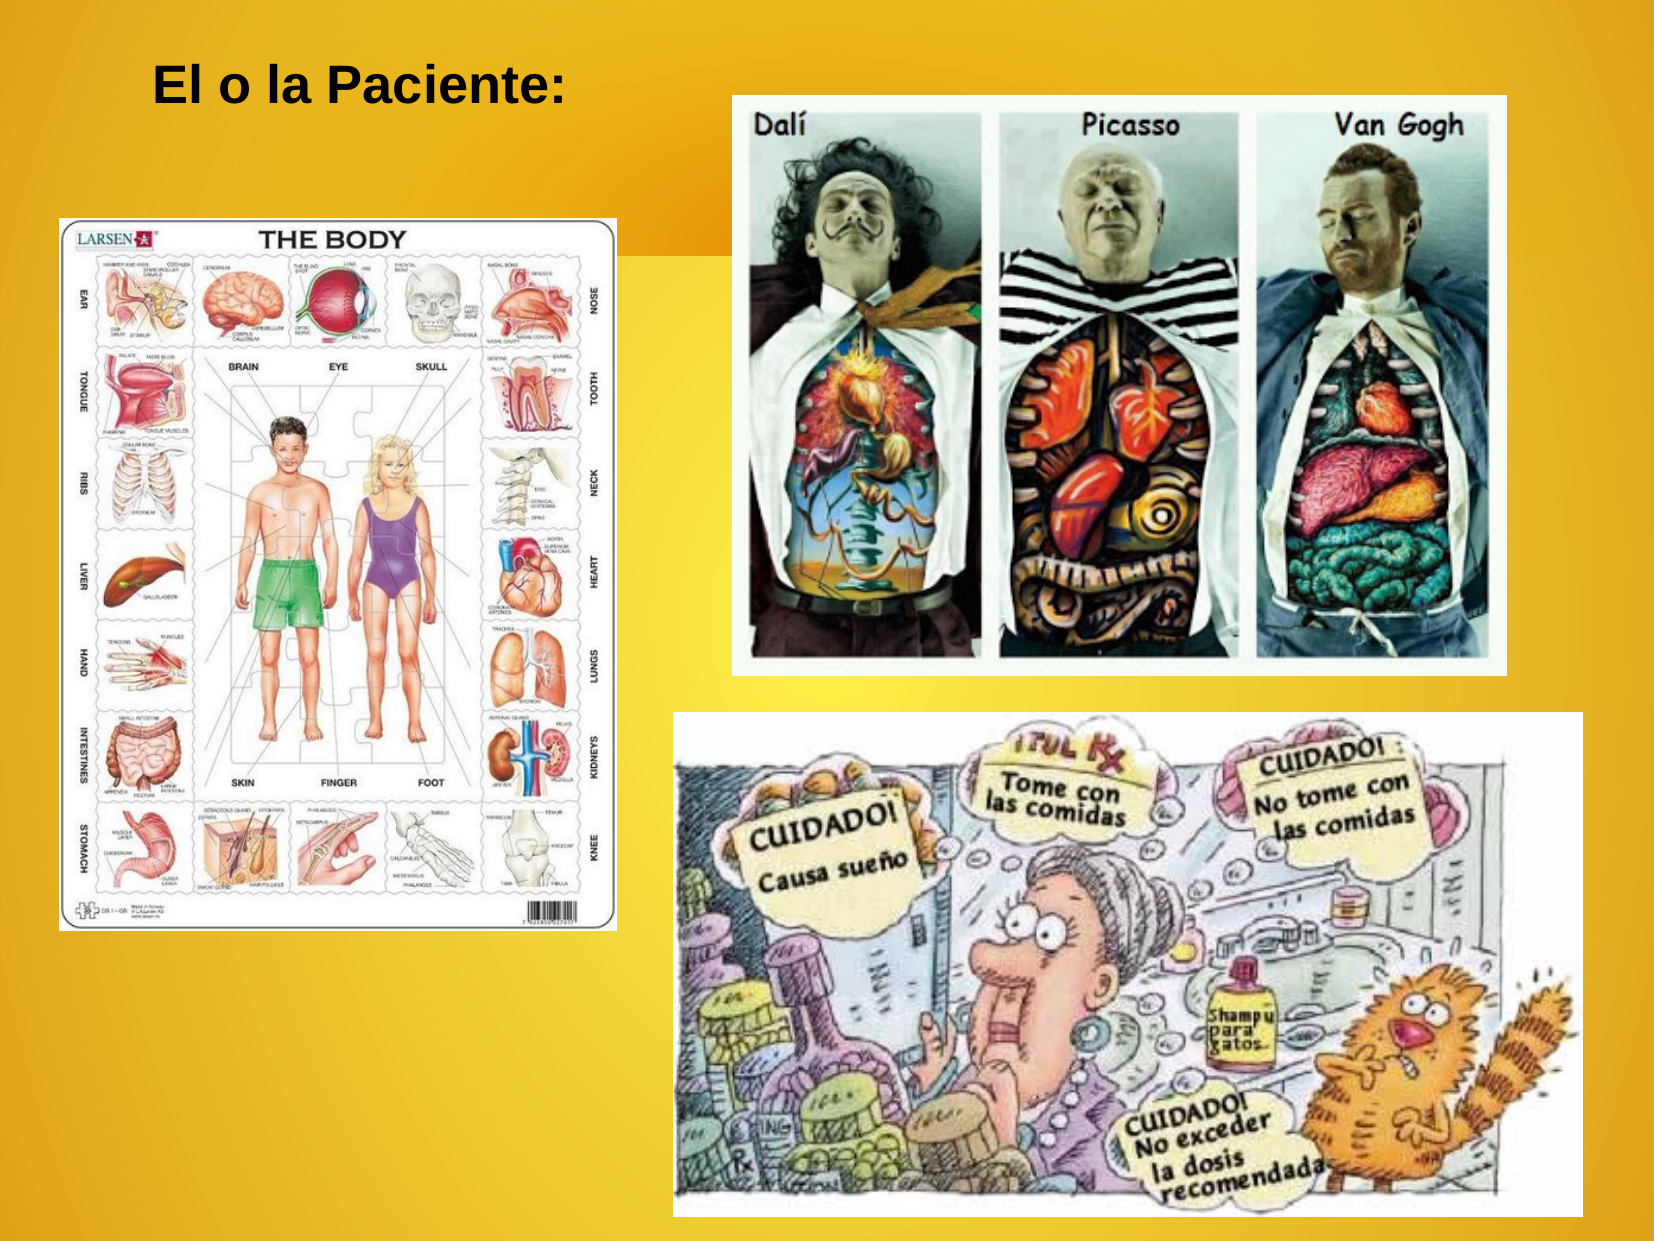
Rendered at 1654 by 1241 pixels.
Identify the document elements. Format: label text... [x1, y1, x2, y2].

picture [732, 95, 1507, 676]
picture [673, 712, 1583, 1217]
text_box El o la Paciente: [23, 47, 697, 123]
picture [59, 218, 617, 931]
